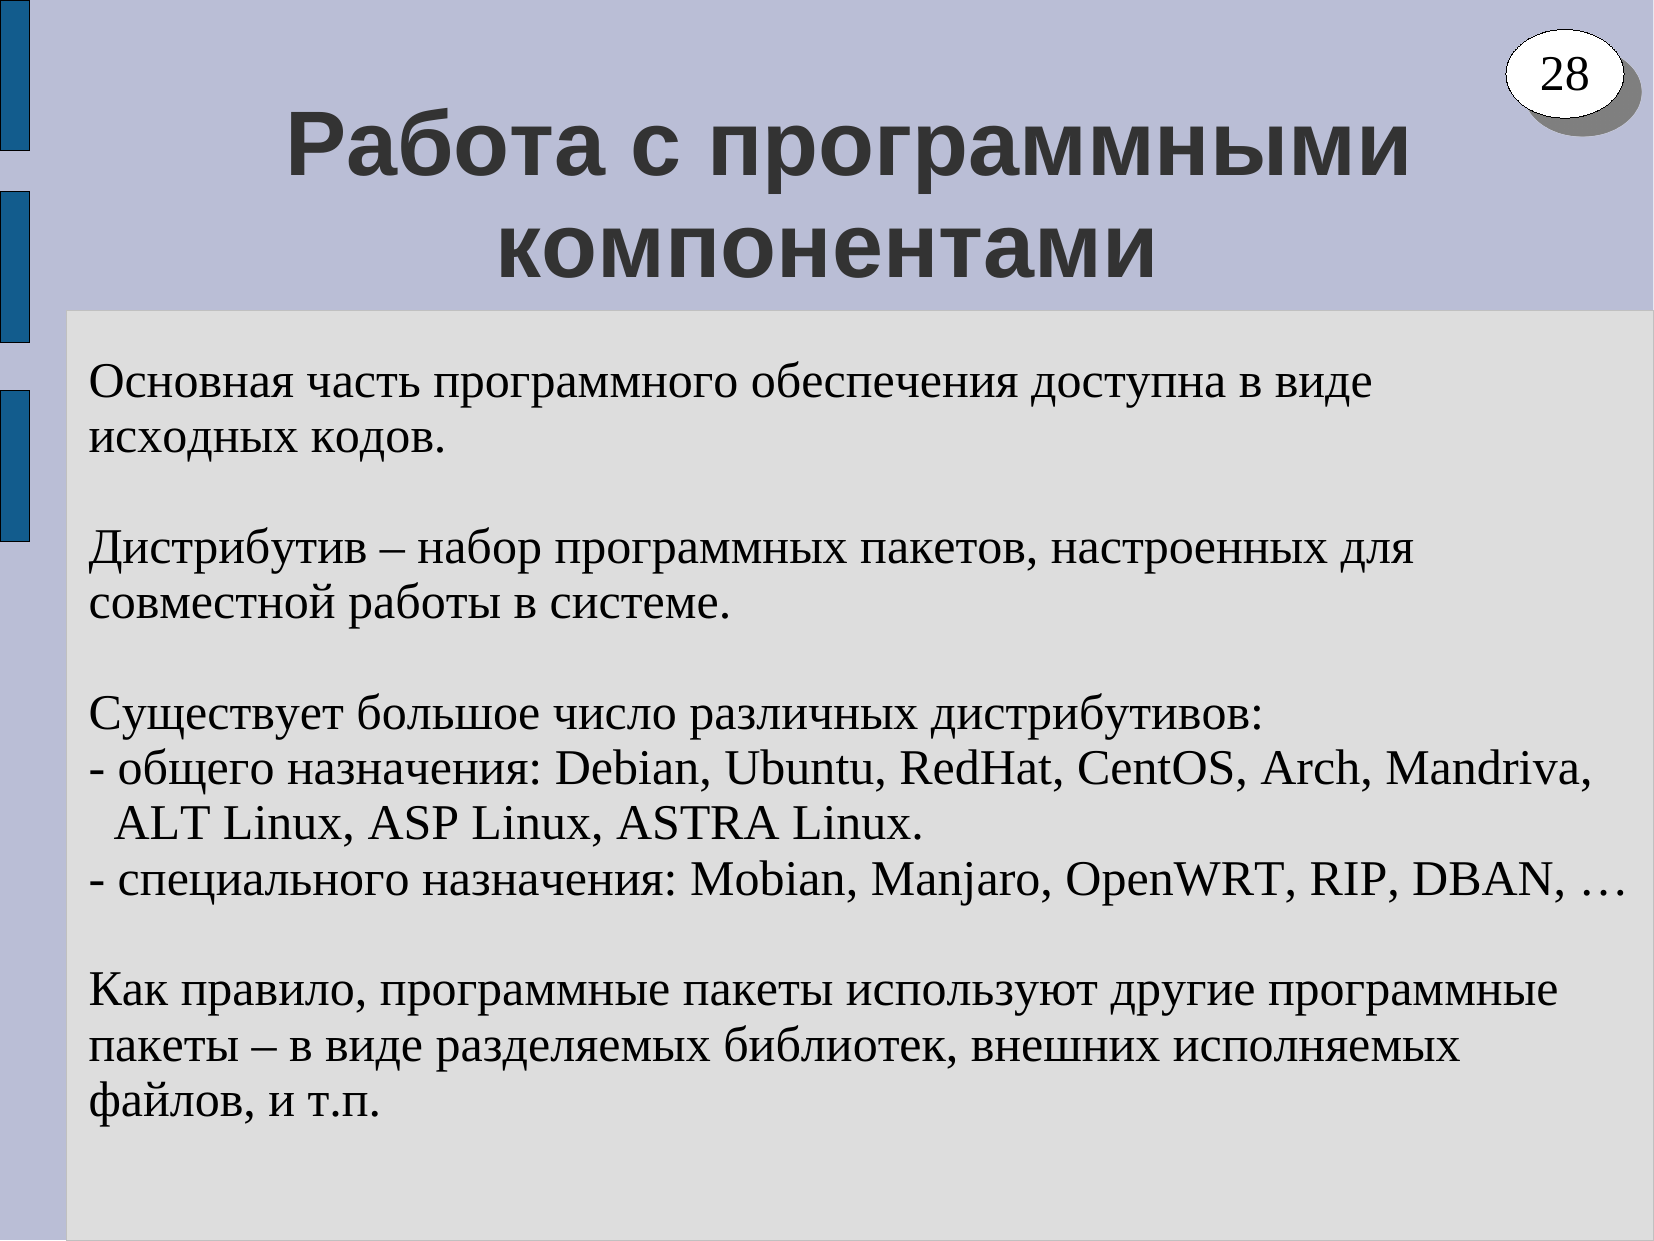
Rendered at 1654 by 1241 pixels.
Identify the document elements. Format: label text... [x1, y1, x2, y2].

text_box 28 [1505, 29, 1625, 119]
title Работа с программными компонентами [121, 87, 1534, 302]
text_box Основная часть программного обеспечения доступна в виде исходных кодов. Дистрибутив – набор программных пакетов, настроенных для совместной работы в системе. Существует большое число различных дистрибутивов: - общего назначения: Debian, Ubuntu, RedHat, CentOS, Arch, Mandriva, ALT Linux, ASP Linux, ASTRA Linux. - специального назначения: Mobian, Manjaro, OpenWRT, RIP, DBAN, … Как правило, программные пакеты используют другие программные пакеты – в виде разделяемых библиотек, внешних исполняемых файлов, и т.п. [88, 353, 1630, 1128]
